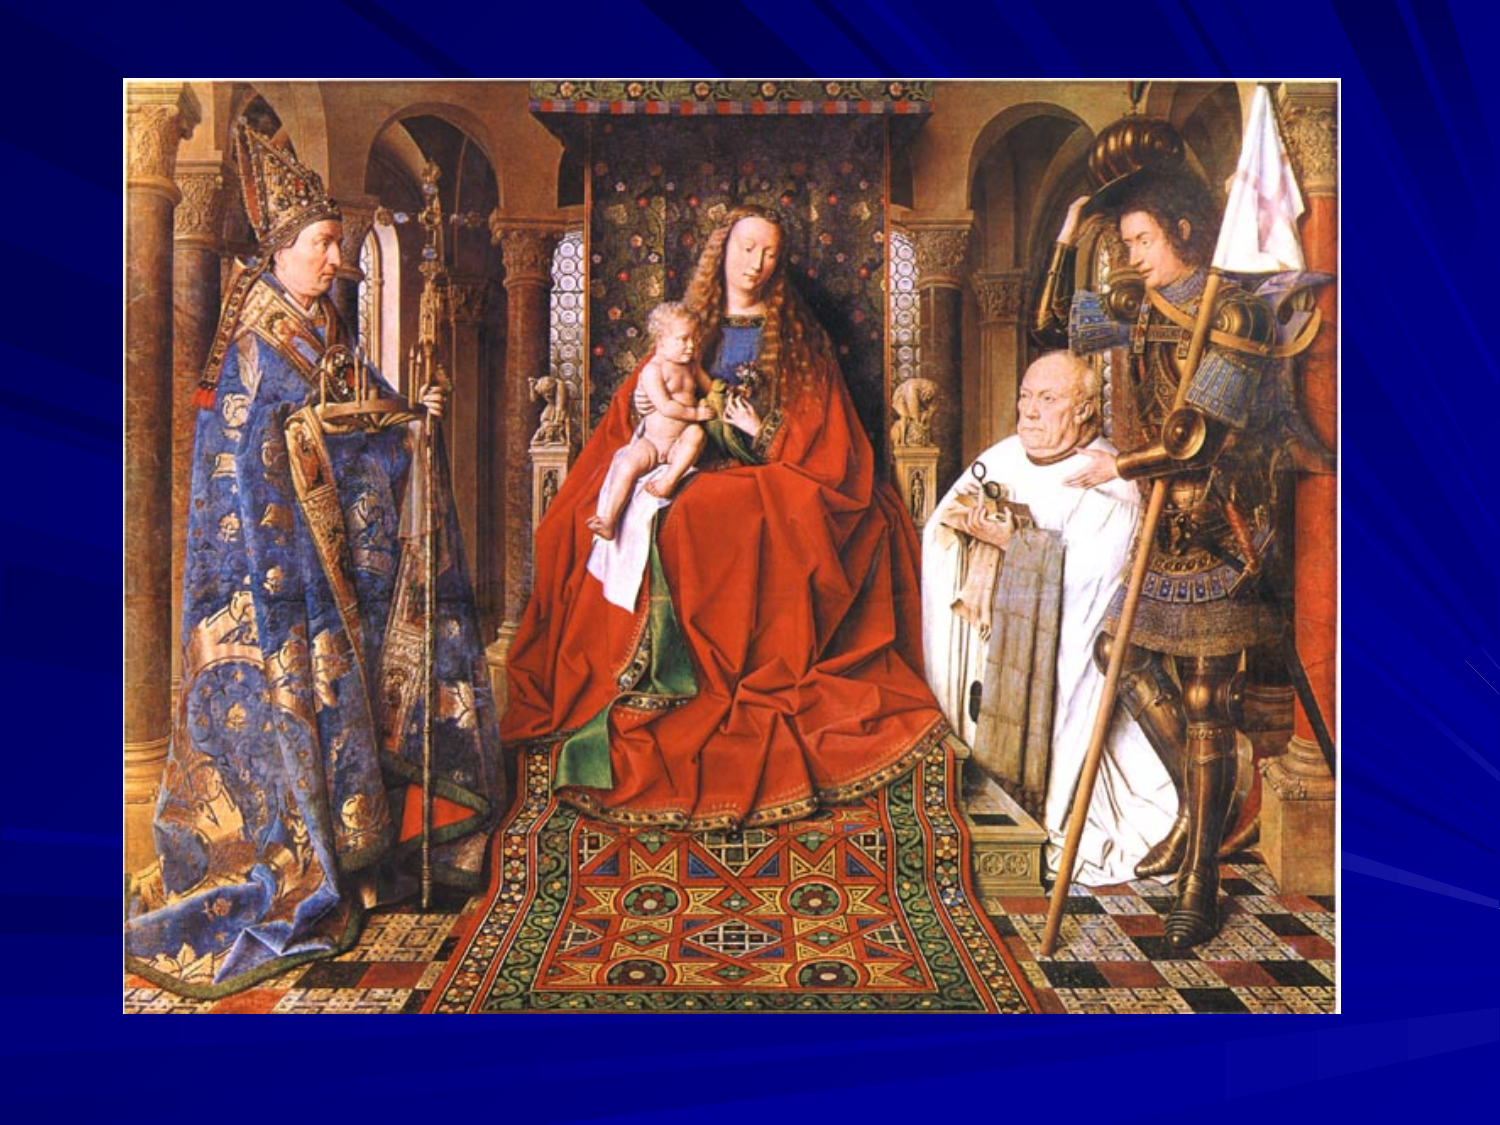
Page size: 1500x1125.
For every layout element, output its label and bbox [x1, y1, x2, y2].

picture [123, 78, 1341, 1015]
